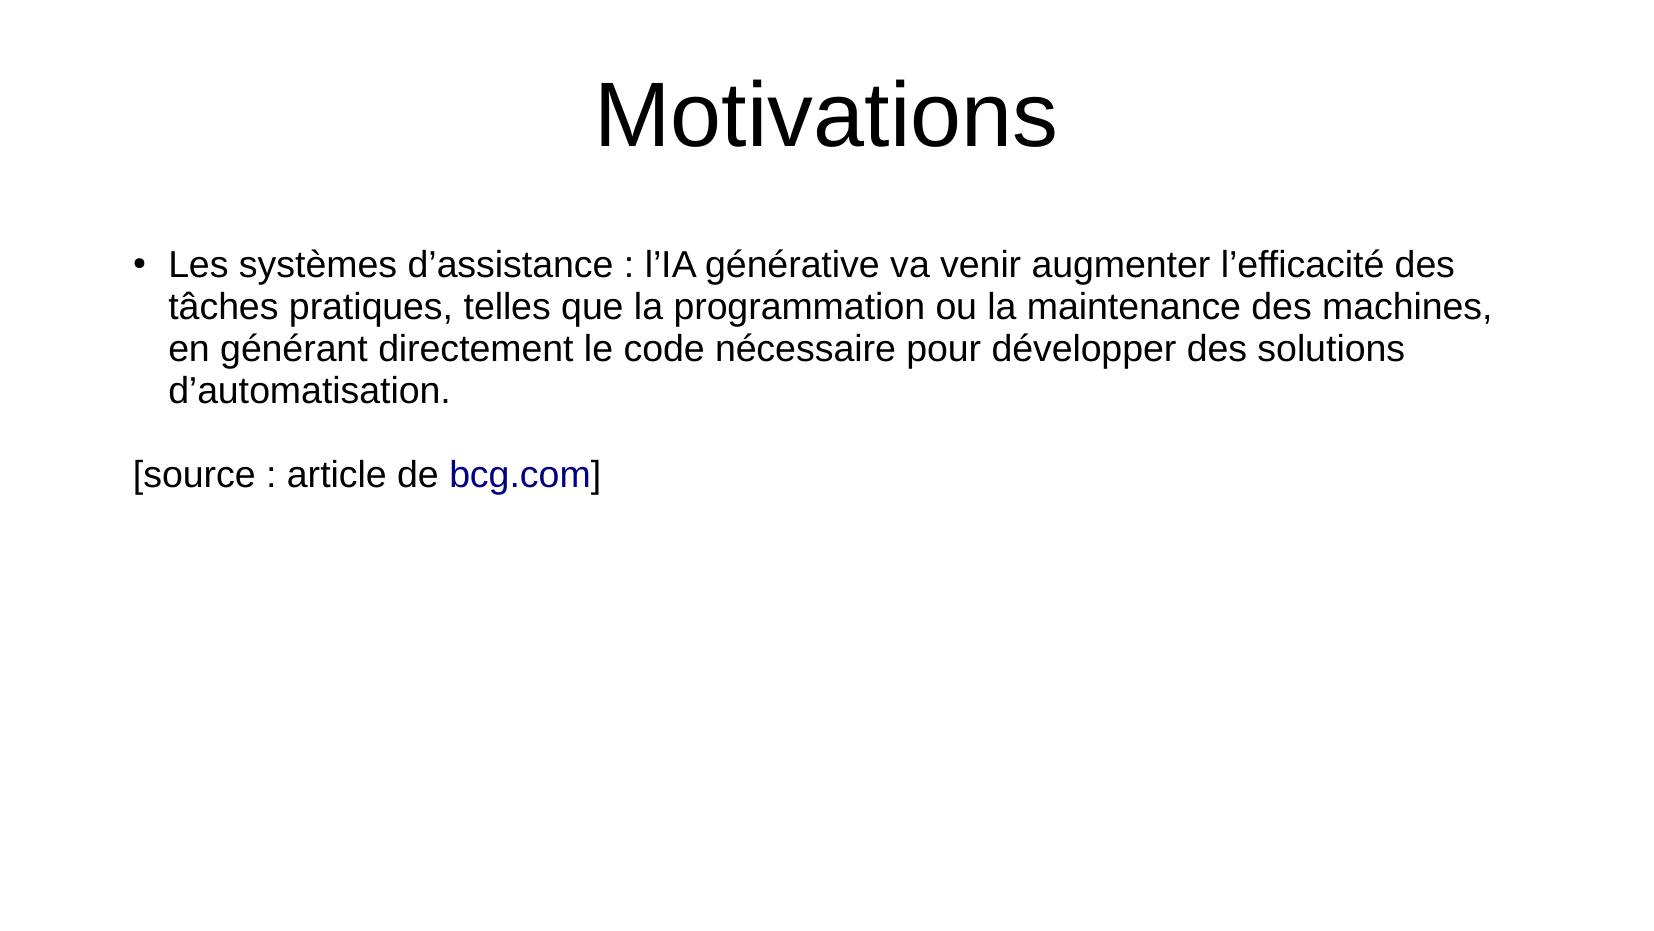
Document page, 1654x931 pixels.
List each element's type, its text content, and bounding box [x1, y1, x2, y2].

title Motivations [82, 37, 1571, 193]
text_box Les systèmes d’assistance : l’IA générative va venir augmenter l’efficacité des tâches pratiques, telles que la programmation ou la maintenance des machines, en générant directement le code nécessaire pour développer des solutions d’automatisation. [source : article de bcg.com] [118, 236, 1536, 923]
